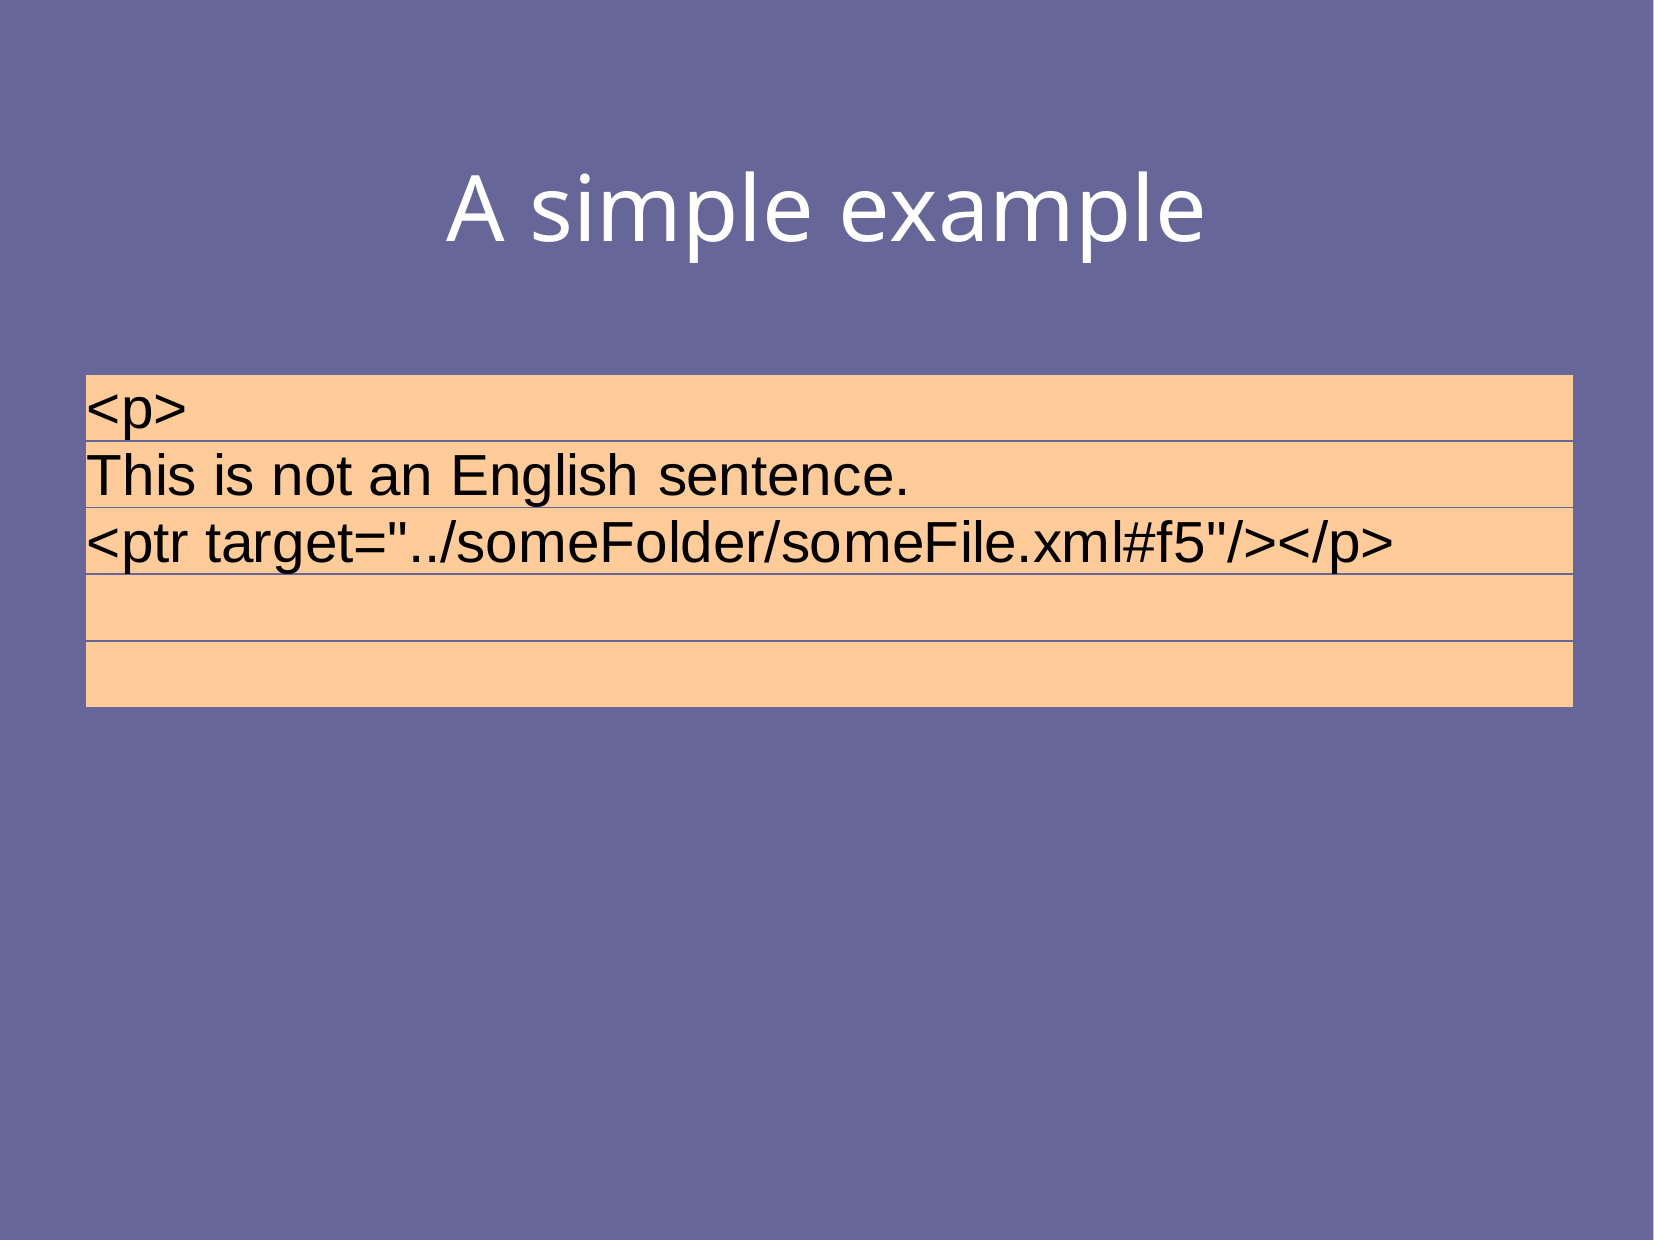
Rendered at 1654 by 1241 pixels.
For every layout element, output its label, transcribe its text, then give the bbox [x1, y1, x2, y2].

title A simple example [121, 102, 1534, 310]
chart [85, 375, 1576, 910]
